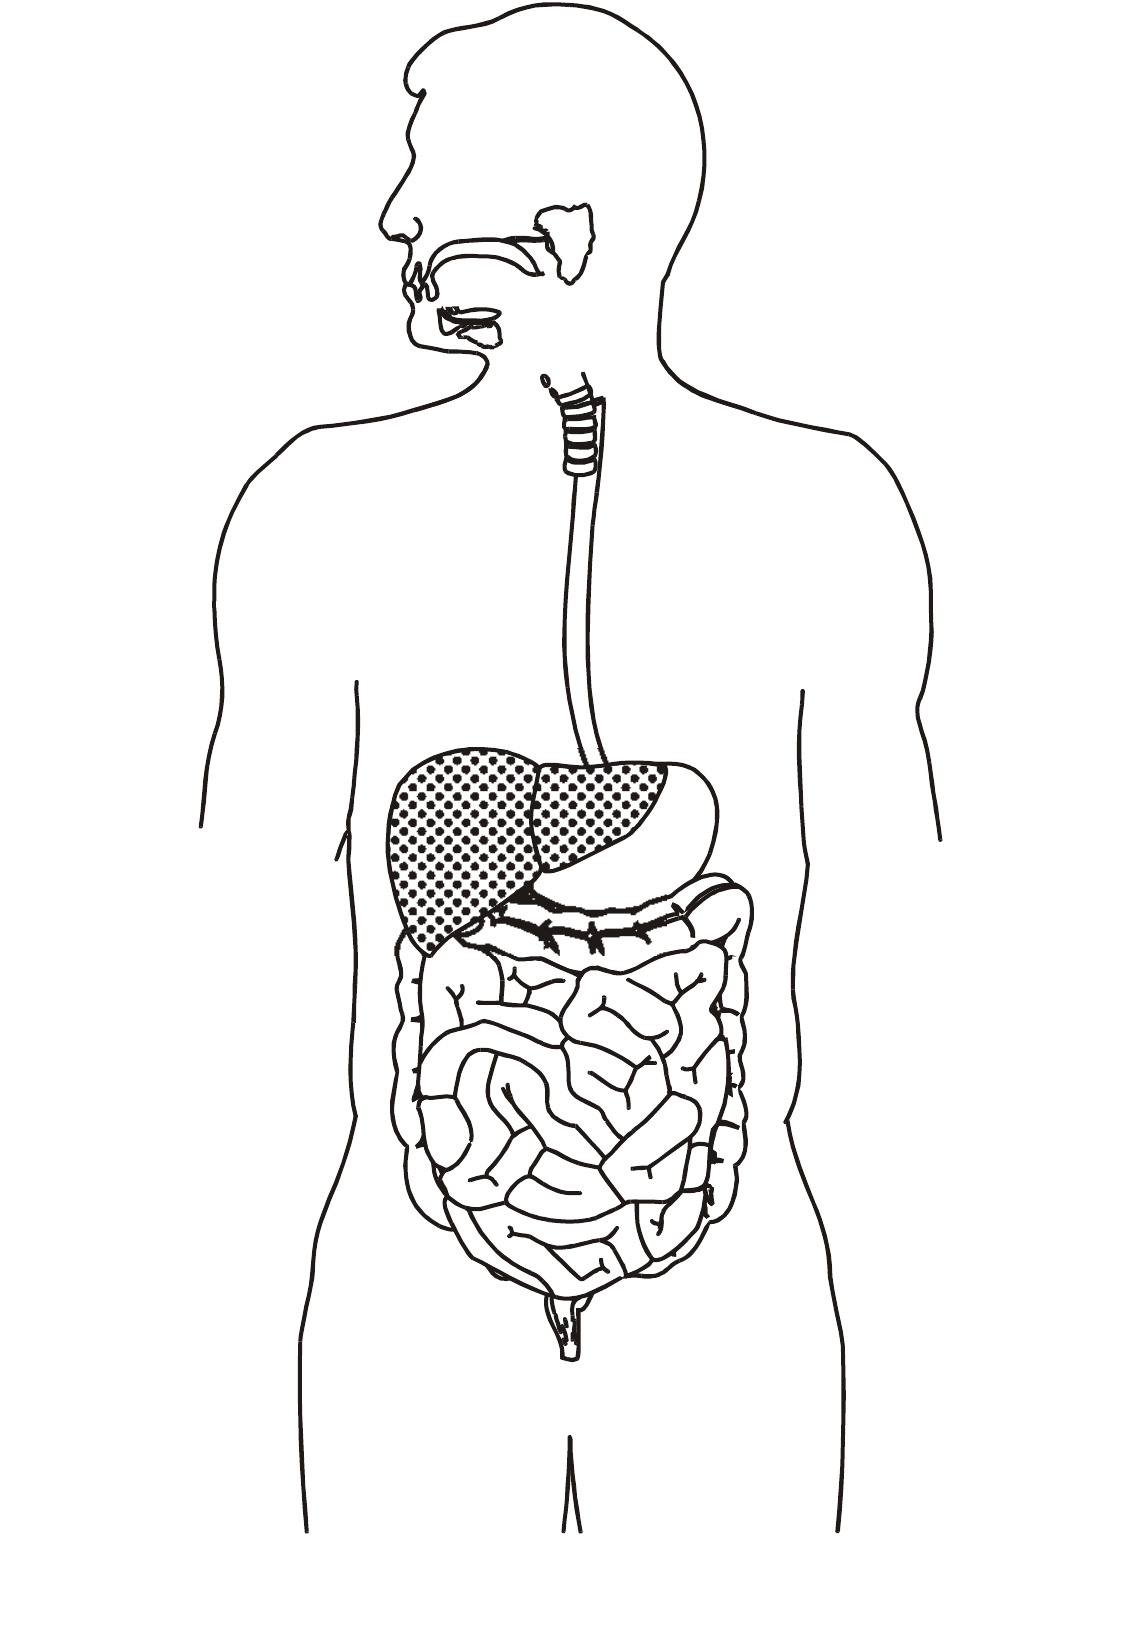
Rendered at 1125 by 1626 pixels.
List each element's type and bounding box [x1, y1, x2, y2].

chart [196, 0, 945, 1536]
